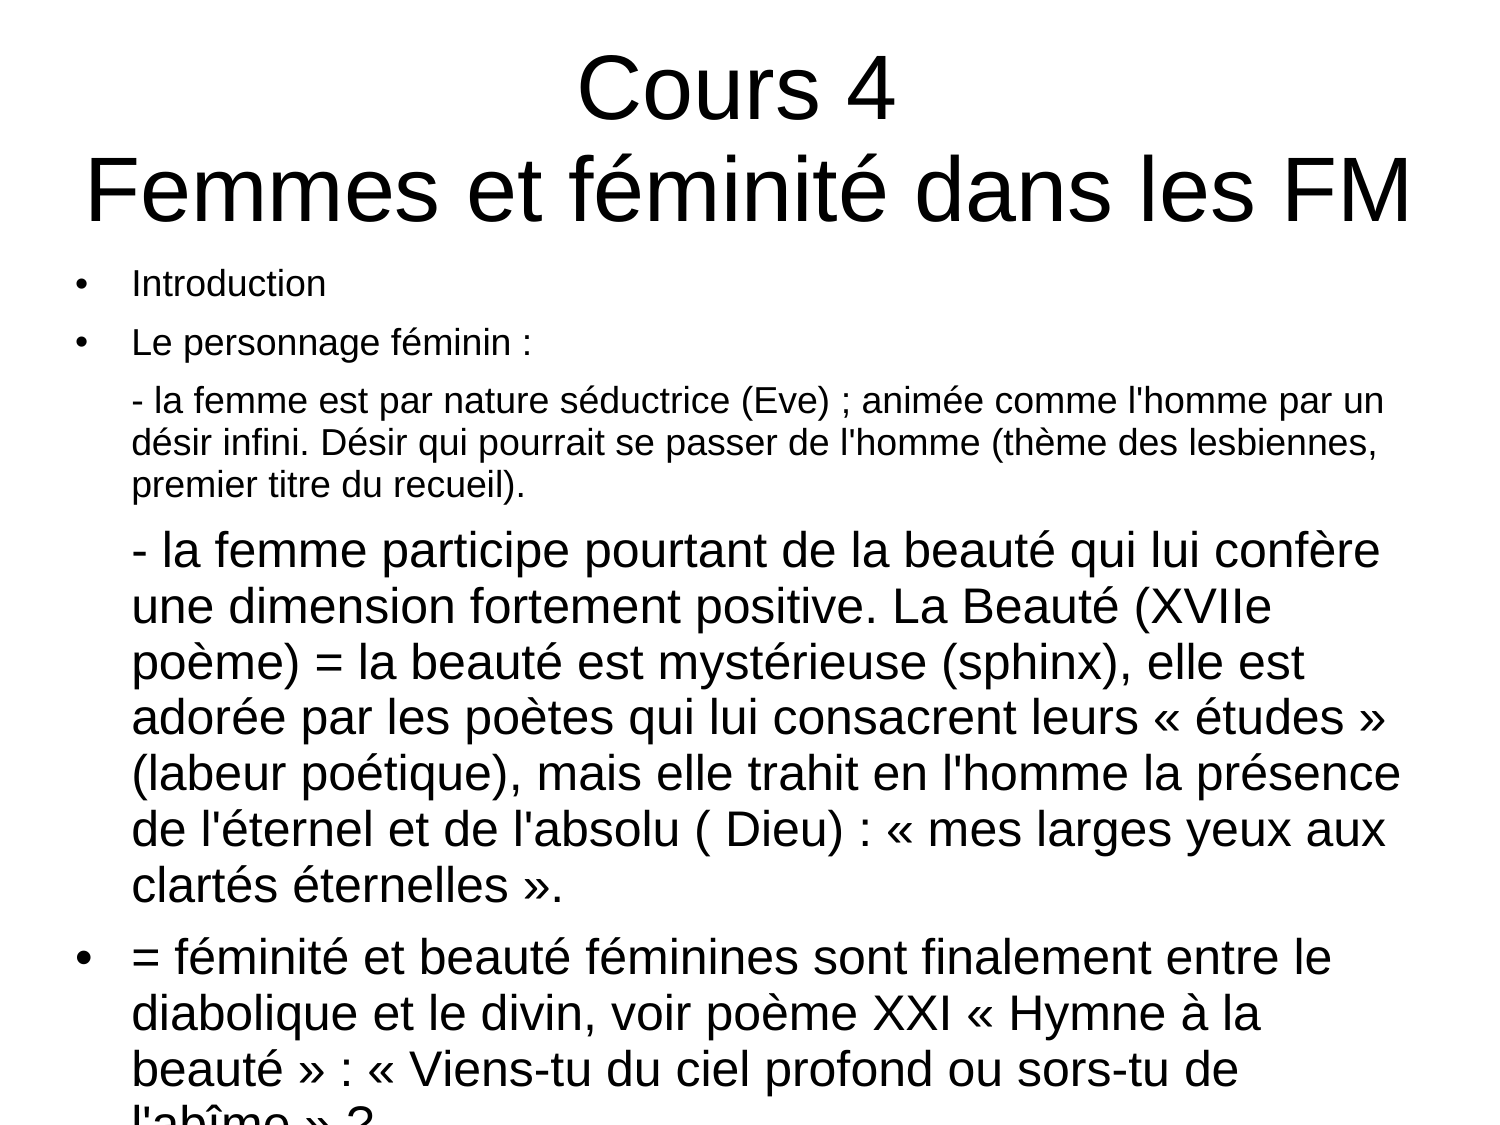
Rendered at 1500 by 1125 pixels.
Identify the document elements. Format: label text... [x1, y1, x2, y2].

title Cours 4 Femmes et féminité dans les FM [75, 21, 1426, 257]
list Introduction Le personnage féminin : - la femme est par nature séductrice (Eve) ; animée comme l'homme par un désir infini. Désir qui pourrait se passer de l'homme (thème des lesbiennes, premier titre du recueil). - la femme participe pourtant de la beauté qui lui confère une dimension fortement positive. La Beauté (XVIIe poème) = la beauté est mystérieuse (sphinx), elle est adorée par les poètes qui lui consacrent leurs « études » (labeur poétique), mais elle trahit en l'homme la présence de l'éternel et de l'absolu ( Dieu) : « mes larges yeux aux clartés éternelles ». = féminité et beauté féminines sont finalement entre le diabolique et le divin, voir poème XXI « Hymne à la beauté » : « Viens-tu du ciel profond ou sors-tu de l'abîme » ? [75, 262, 1426, 1125]
